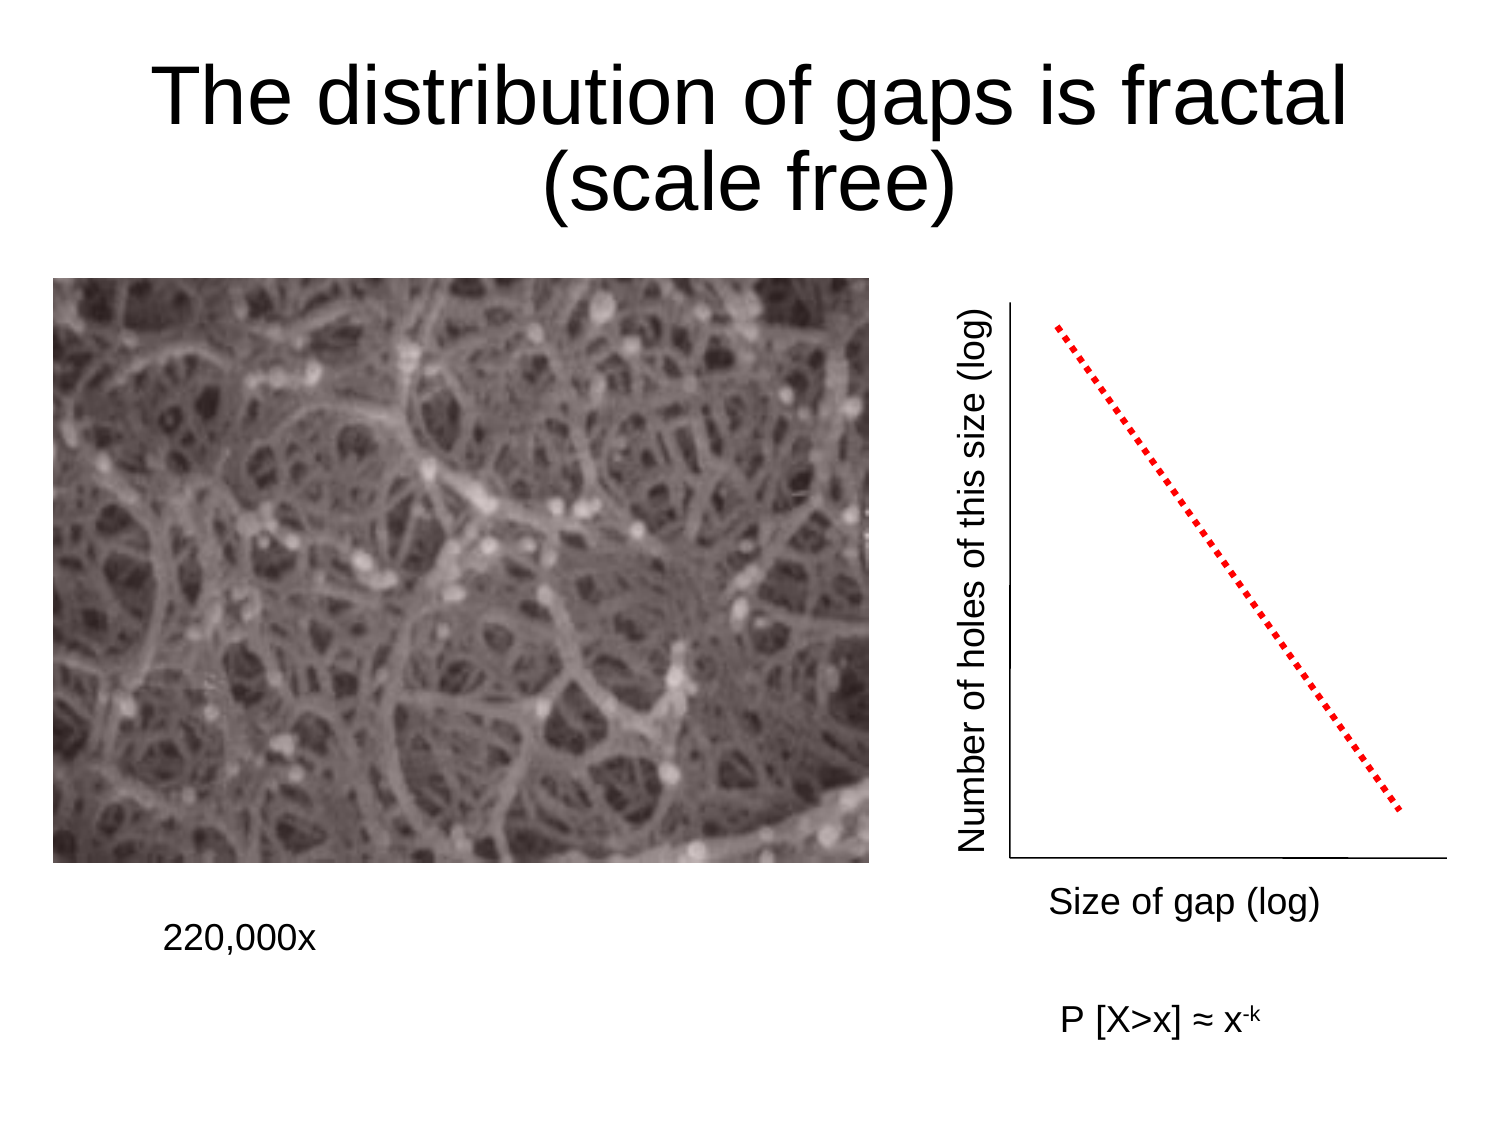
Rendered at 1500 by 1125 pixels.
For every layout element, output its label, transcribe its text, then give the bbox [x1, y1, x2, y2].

title The distribution of gaps is fractal (scale free) [75, 37, 1426, 240]
text_box Number of holes of this size (log) [938, 278, 1000, 870]
text_box Size of gap (log) [1033, 869, 1412, 930]
text_box P [X>x] ≈ x-k [1045, 987, 1388, 1049]
text_box 220,000x [147, 904, 703, 966]
chart [53, 278, 869, 863]
